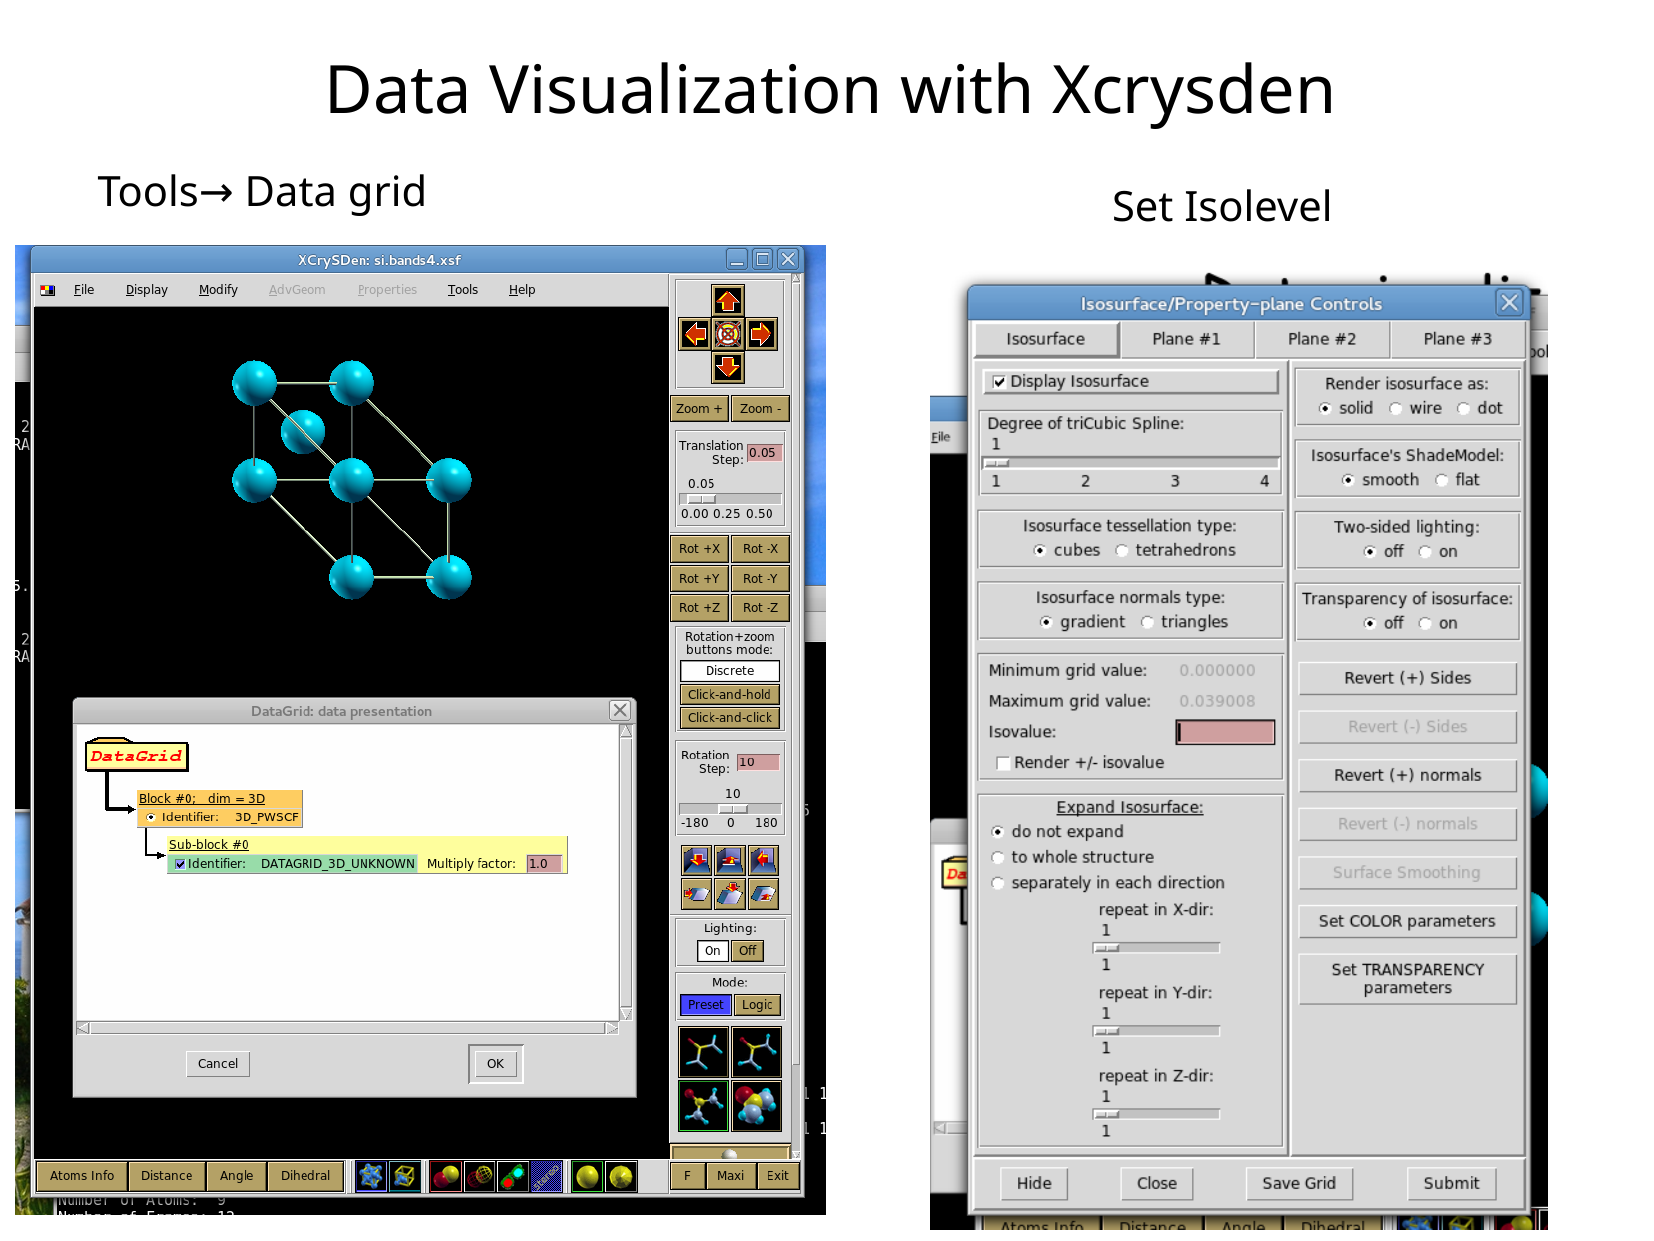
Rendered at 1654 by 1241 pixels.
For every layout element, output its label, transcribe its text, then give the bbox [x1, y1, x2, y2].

picture [15, 245, 826, 1216]
text_box Set Isolevel [885, 150, 1561, 260]
picture [930, 259, 1548, 1230]
text_box Tools→ Data grid [0, 135, 601, 246]
title Data Visualization with Xcrysden [86, 24, 1576, 151]
